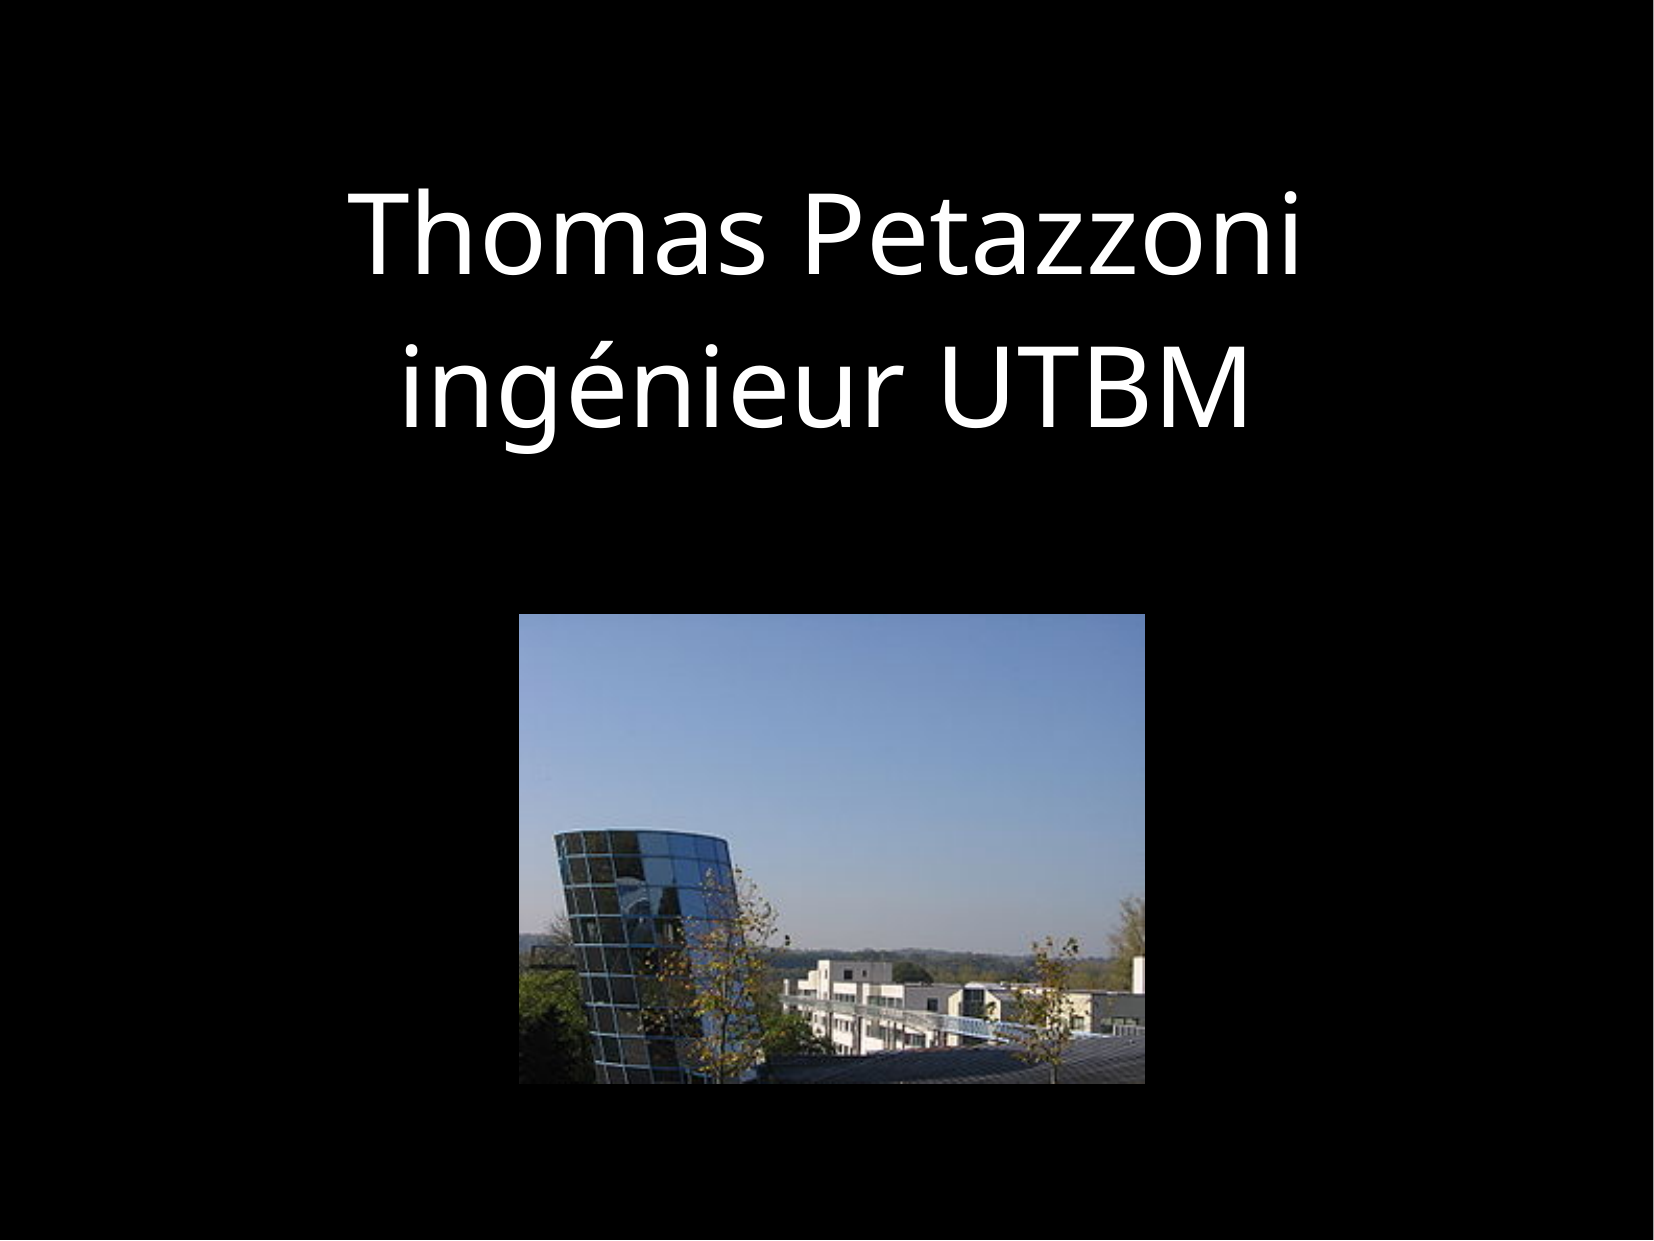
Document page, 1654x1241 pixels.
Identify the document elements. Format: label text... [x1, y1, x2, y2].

title Thomas Petazzoni ingénieur UTBM [82, 56, 1571, 1172]
picture [519, 614, 1145, 1084]
